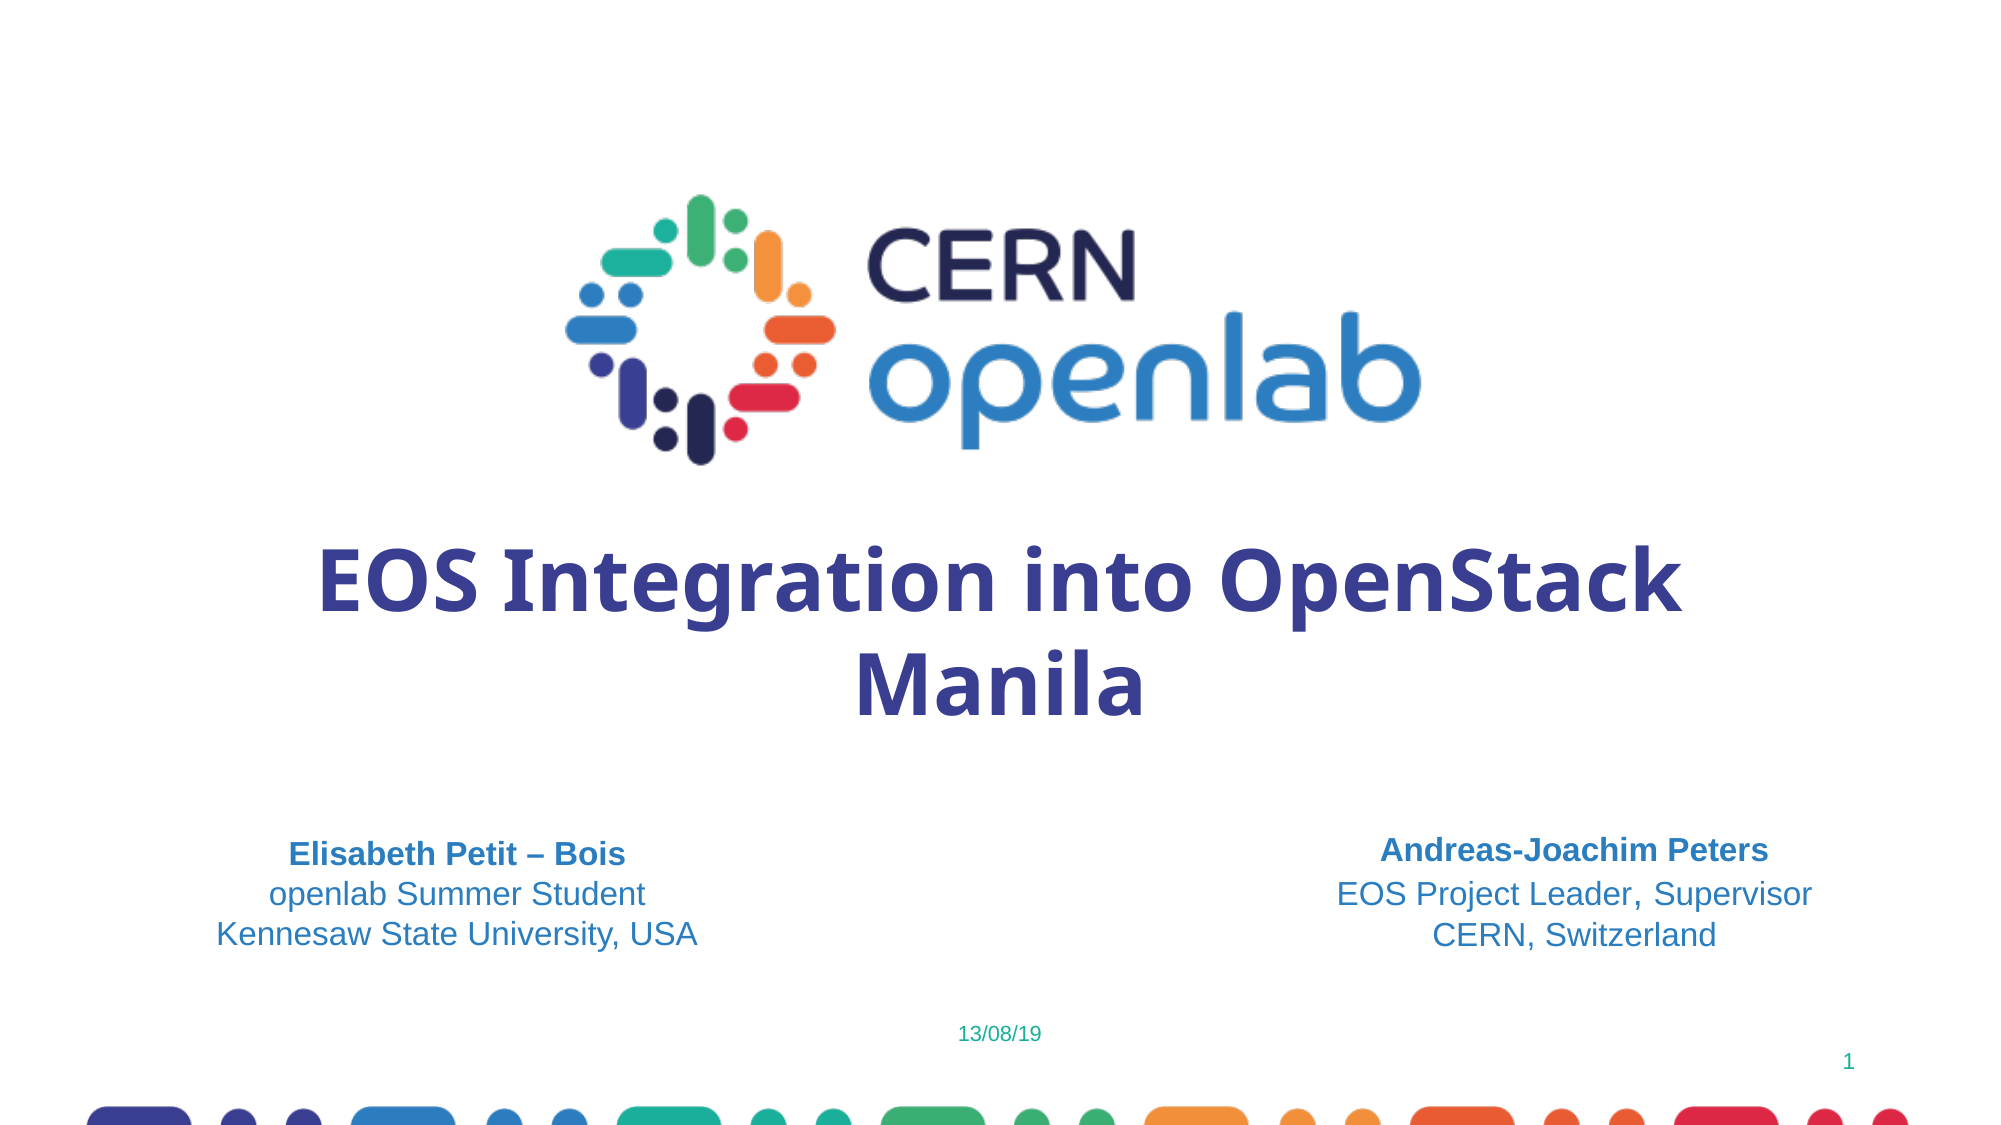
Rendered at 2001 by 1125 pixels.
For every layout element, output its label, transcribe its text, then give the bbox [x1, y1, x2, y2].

text_box EOS Integration into OpenStack Manila [249, 518, 1750, 740]
text_box 13/08/19 [249, 1012, 1750, 1049]
text_box Andreas-Joachim Peters EOS Project Leader, Supervisor CERN, Switzerland [1282, 820, 1868, 913]
text_box Elisabeth Petit – Bois openlab Summer Student Kennesaw State University, USA [165, 824, 750, 917]
